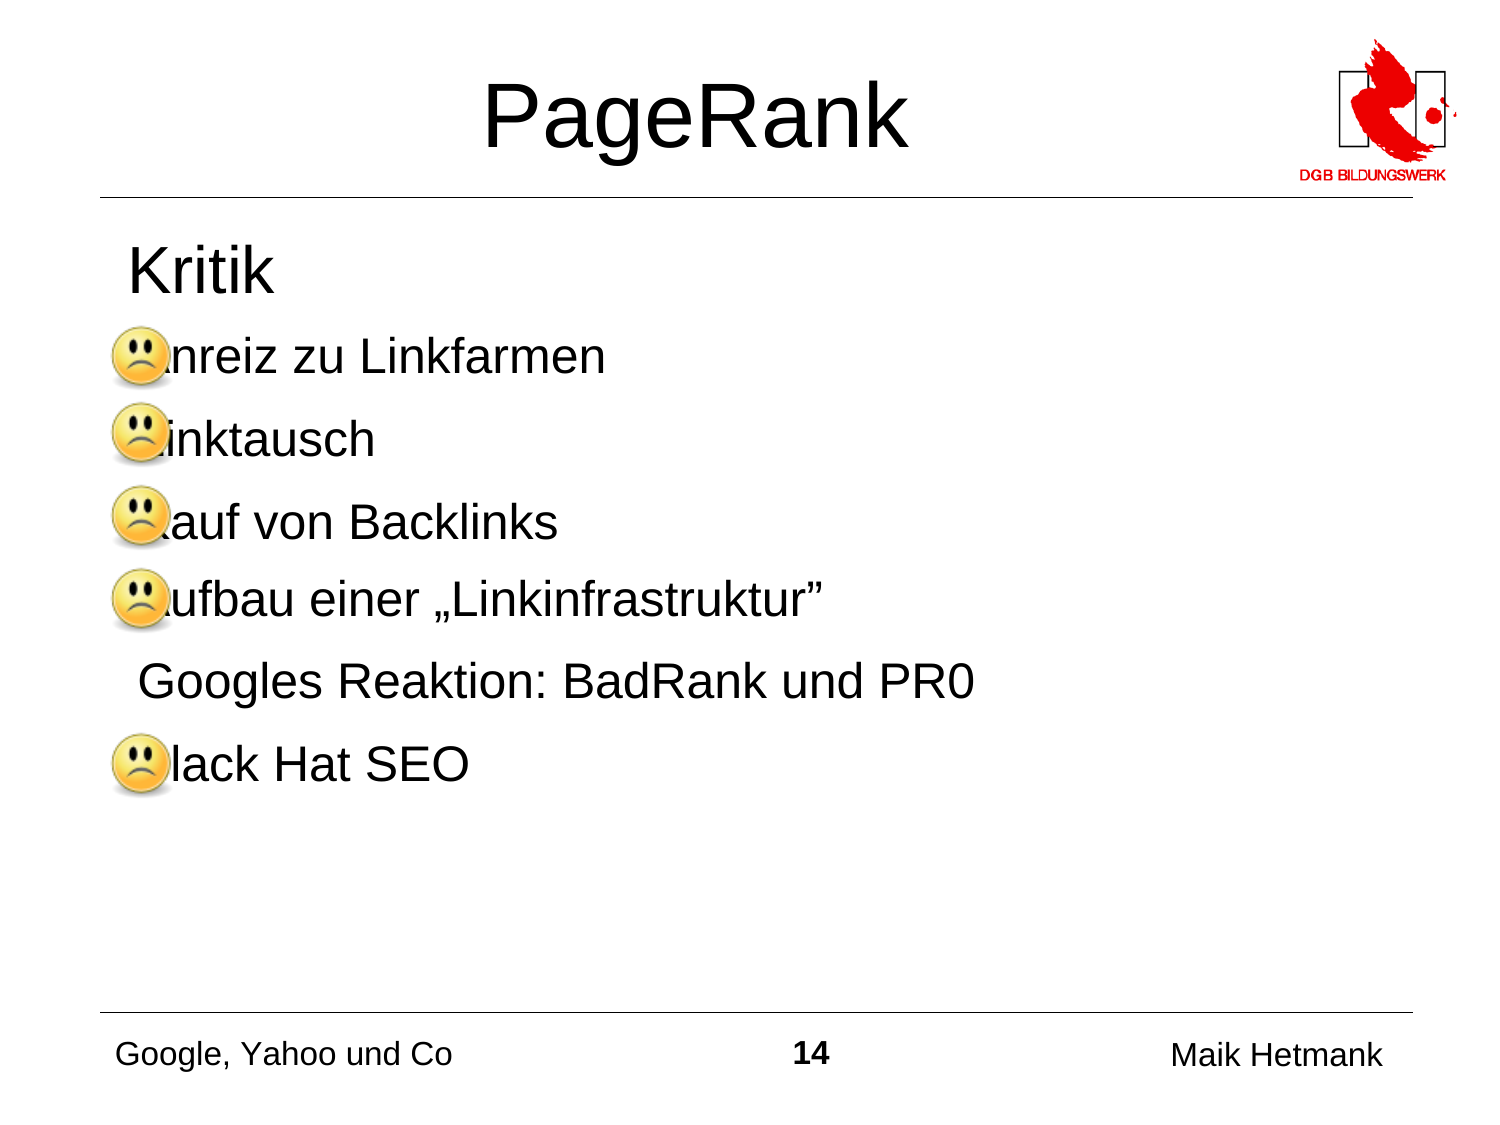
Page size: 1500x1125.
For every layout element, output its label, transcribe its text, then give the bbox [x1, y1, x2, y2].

text_box Black Hat SEO [179, 732, 1404, 789]
picture [103, 320, 179, 472]
list Kritik [112, 224, 1426, 324]
text_box Aufbau einer „Linkinfrastruktur” [179, 566, 1404, 623]
picture [103, 727, 179, 803]
picture [103, 479, 179, 555]
picture [103, 562, 179, 638]
picture [1299, 37, 1457, 181]
text_box Kauf von Backlinks [179, 490, 1395, 546]
text_box Linktausch [179, 407, 1386, 464]
title PageRank [87, 49, 1305, 175]
text_box Googles Reaktion: BadRank und PR0 [137, 649, 1404, 706]
text_box Anreiz zu Linkfarmen [179, 324, 1384, 391]
